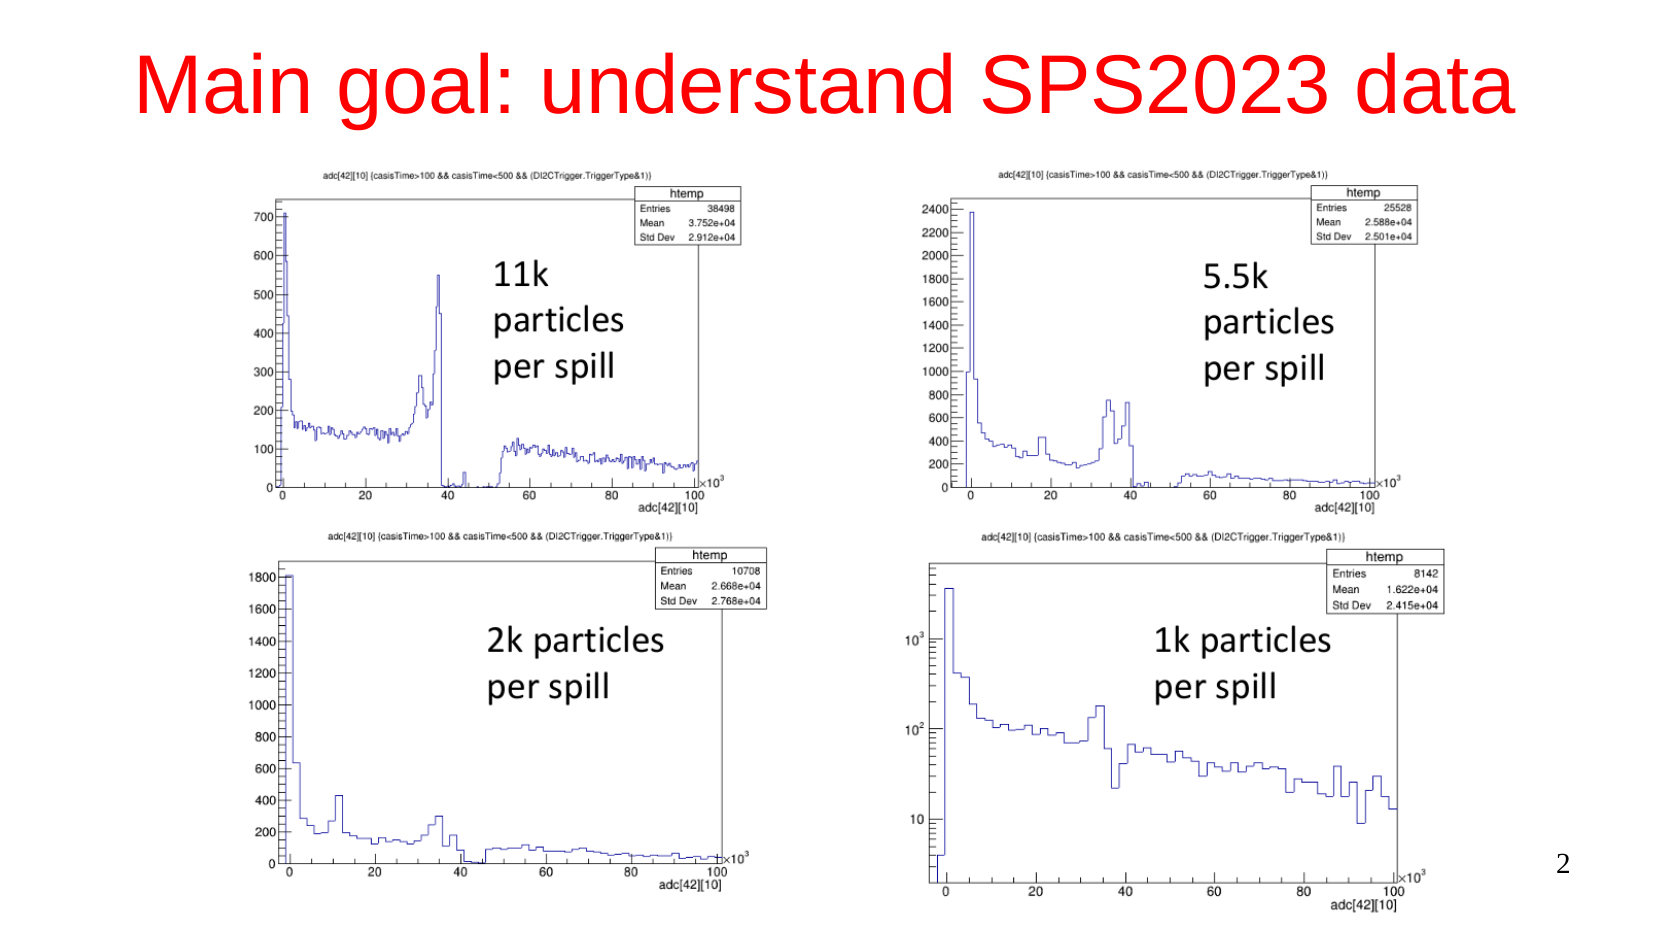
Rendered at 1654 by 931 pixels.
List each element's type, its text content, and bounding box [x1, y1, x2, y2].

title Main goal: understand SPS2023 data [37, 7, 1613, 163]
picture [236, 149, 1463, 928]
